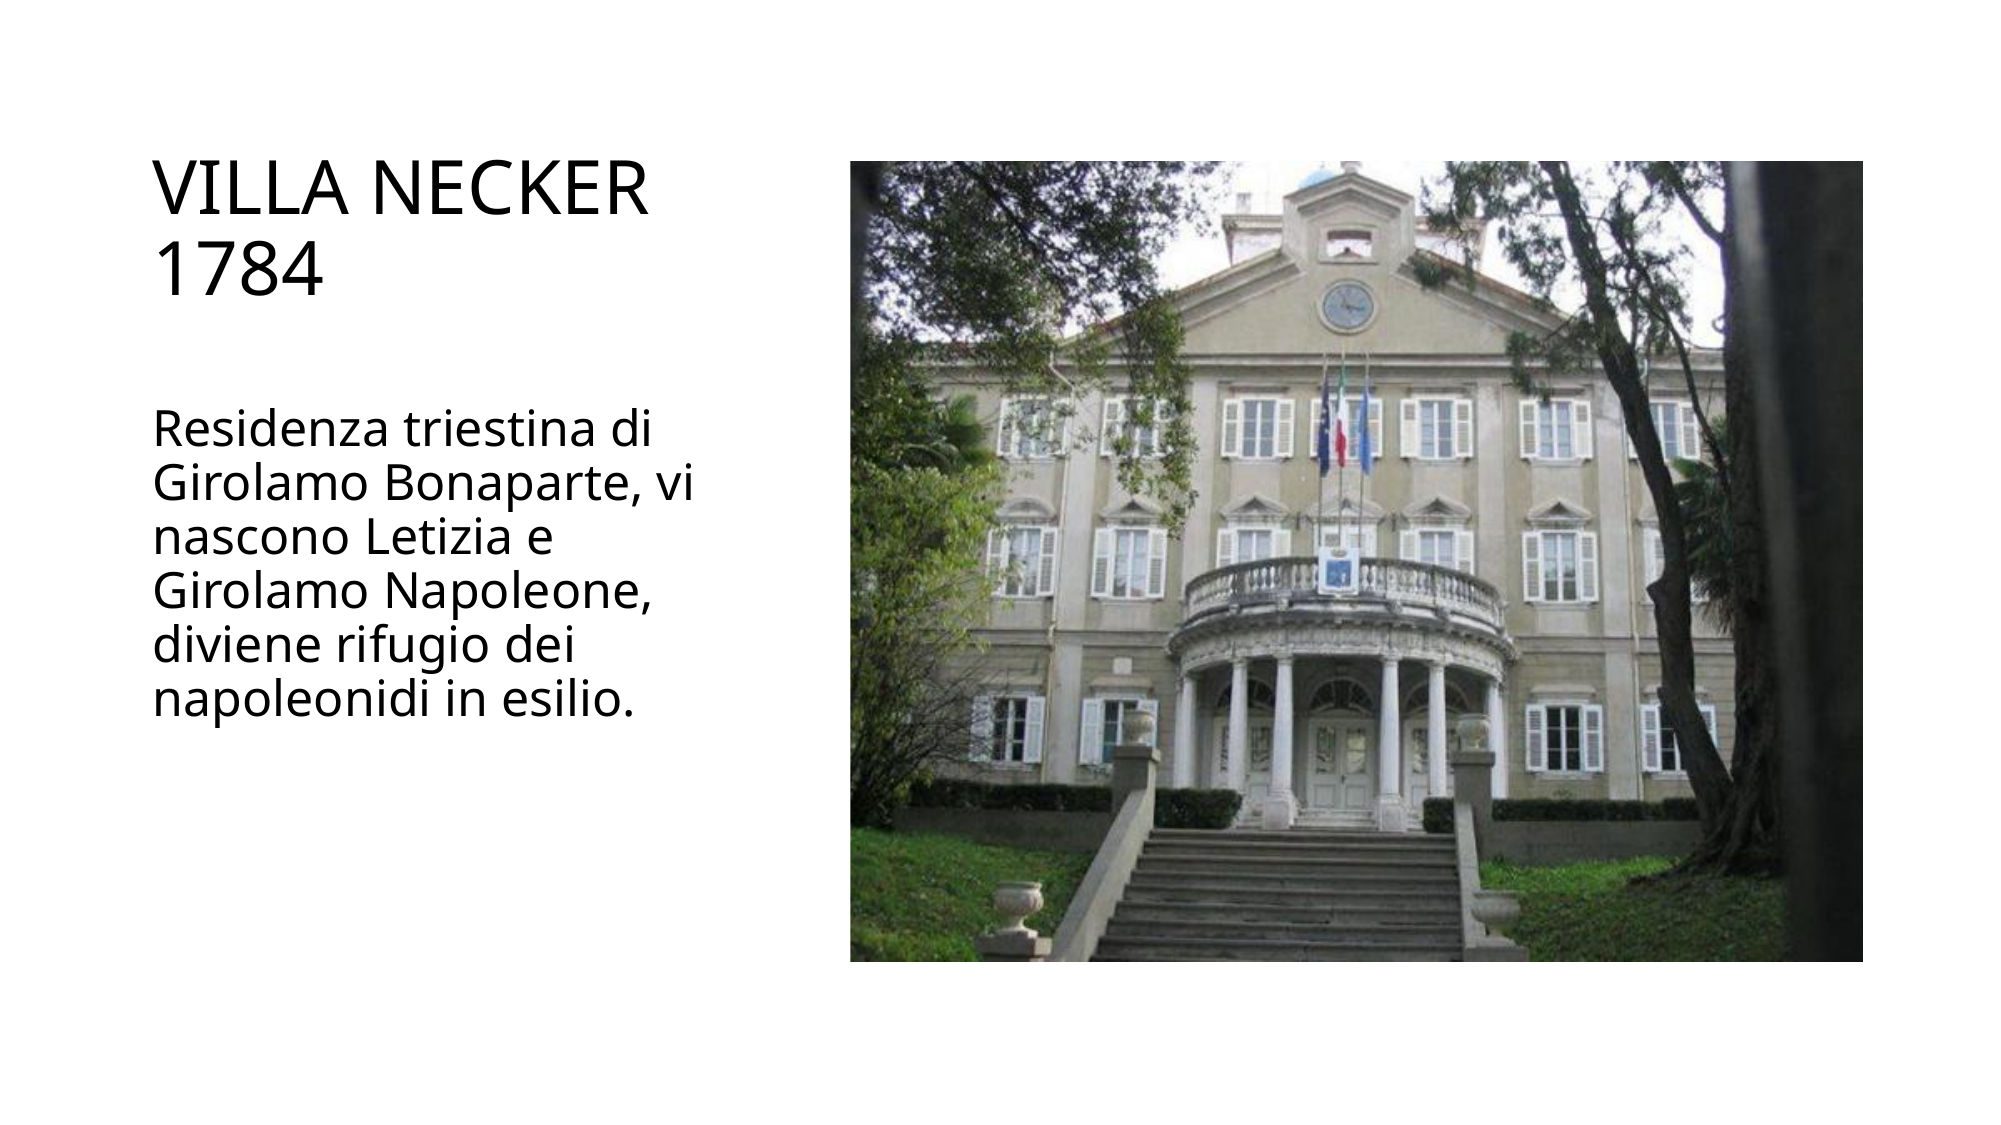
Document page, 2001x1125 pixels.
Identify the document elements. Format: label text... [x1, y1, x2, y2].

list Residenza triestina di Girolamo Bonaparte, vi nascono Letizia e Girolamo Napoleone, diviene rifugio dei napoleonidi in esilio. [137, 396, 783, 963]
picture [850, 161, 1863, 962]
title VILLA NECKER 1784 [137, 45, 783, 319]
